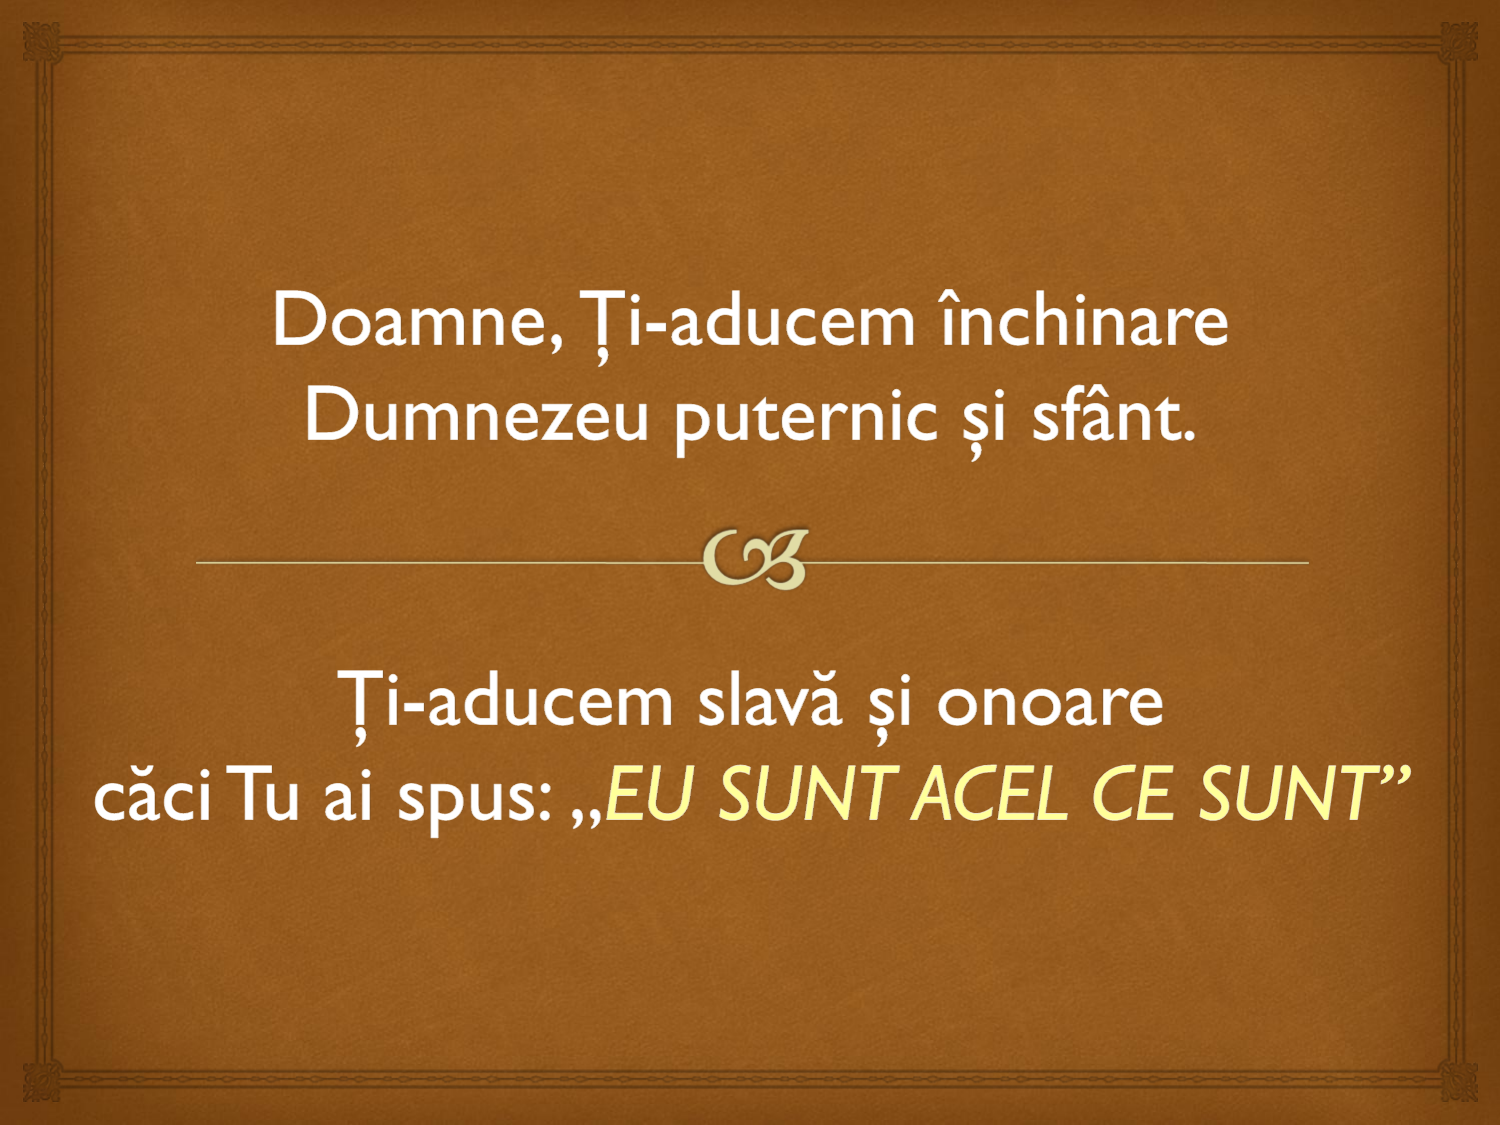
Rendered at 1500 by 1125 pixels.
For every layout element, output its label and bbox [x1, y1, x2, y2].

text_box [45, 245, 1479, 887]
picture [0, 0, 1500, 1125]
